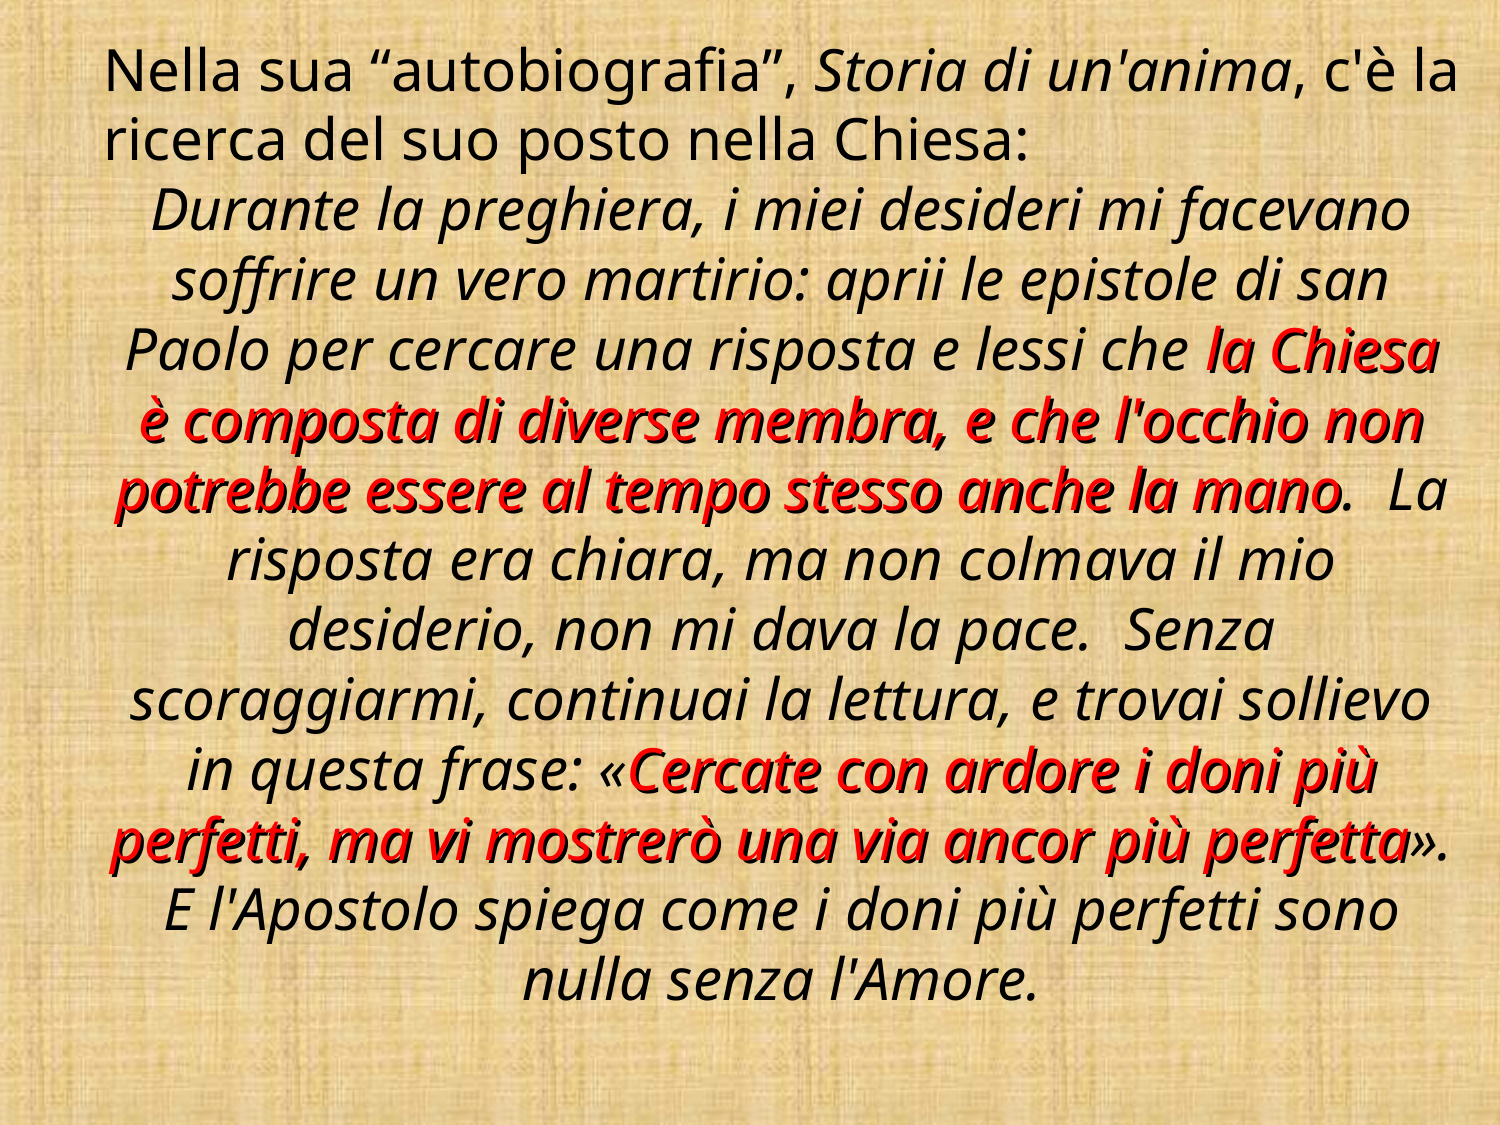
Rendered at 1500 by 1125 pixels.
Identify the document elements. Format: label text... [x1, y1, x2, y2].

text_box Nella sua “autobiografia”, Storia di un'anima, c'è la ricerca del suo posto nella Chiesa: Durante la preghiera, i miei desideri mi facevano soffrire un vero martirio: aprii le epistole di san Paolo per cercare una risposta e lessi che la Chiesa è composta di diverse membra, e che l'occhio non potrebbe essere al tempo stesso anche la mano. La risposta era chiara, ma non colmava il mio desiderio, non mi dava la pace. Senza scoraggiarmi, continuai la lettura, e trovai sollievo in questa frase: «Cercate con ardore i doni più perfetti, ma vi mostrerò una via ancor più perfetta». E l'Apostolo spiega come i doni più perfetti sono nulla senza l'Amore. [88, 24, 1476, 1021]
picture [0, 0, 1500, 1125]
